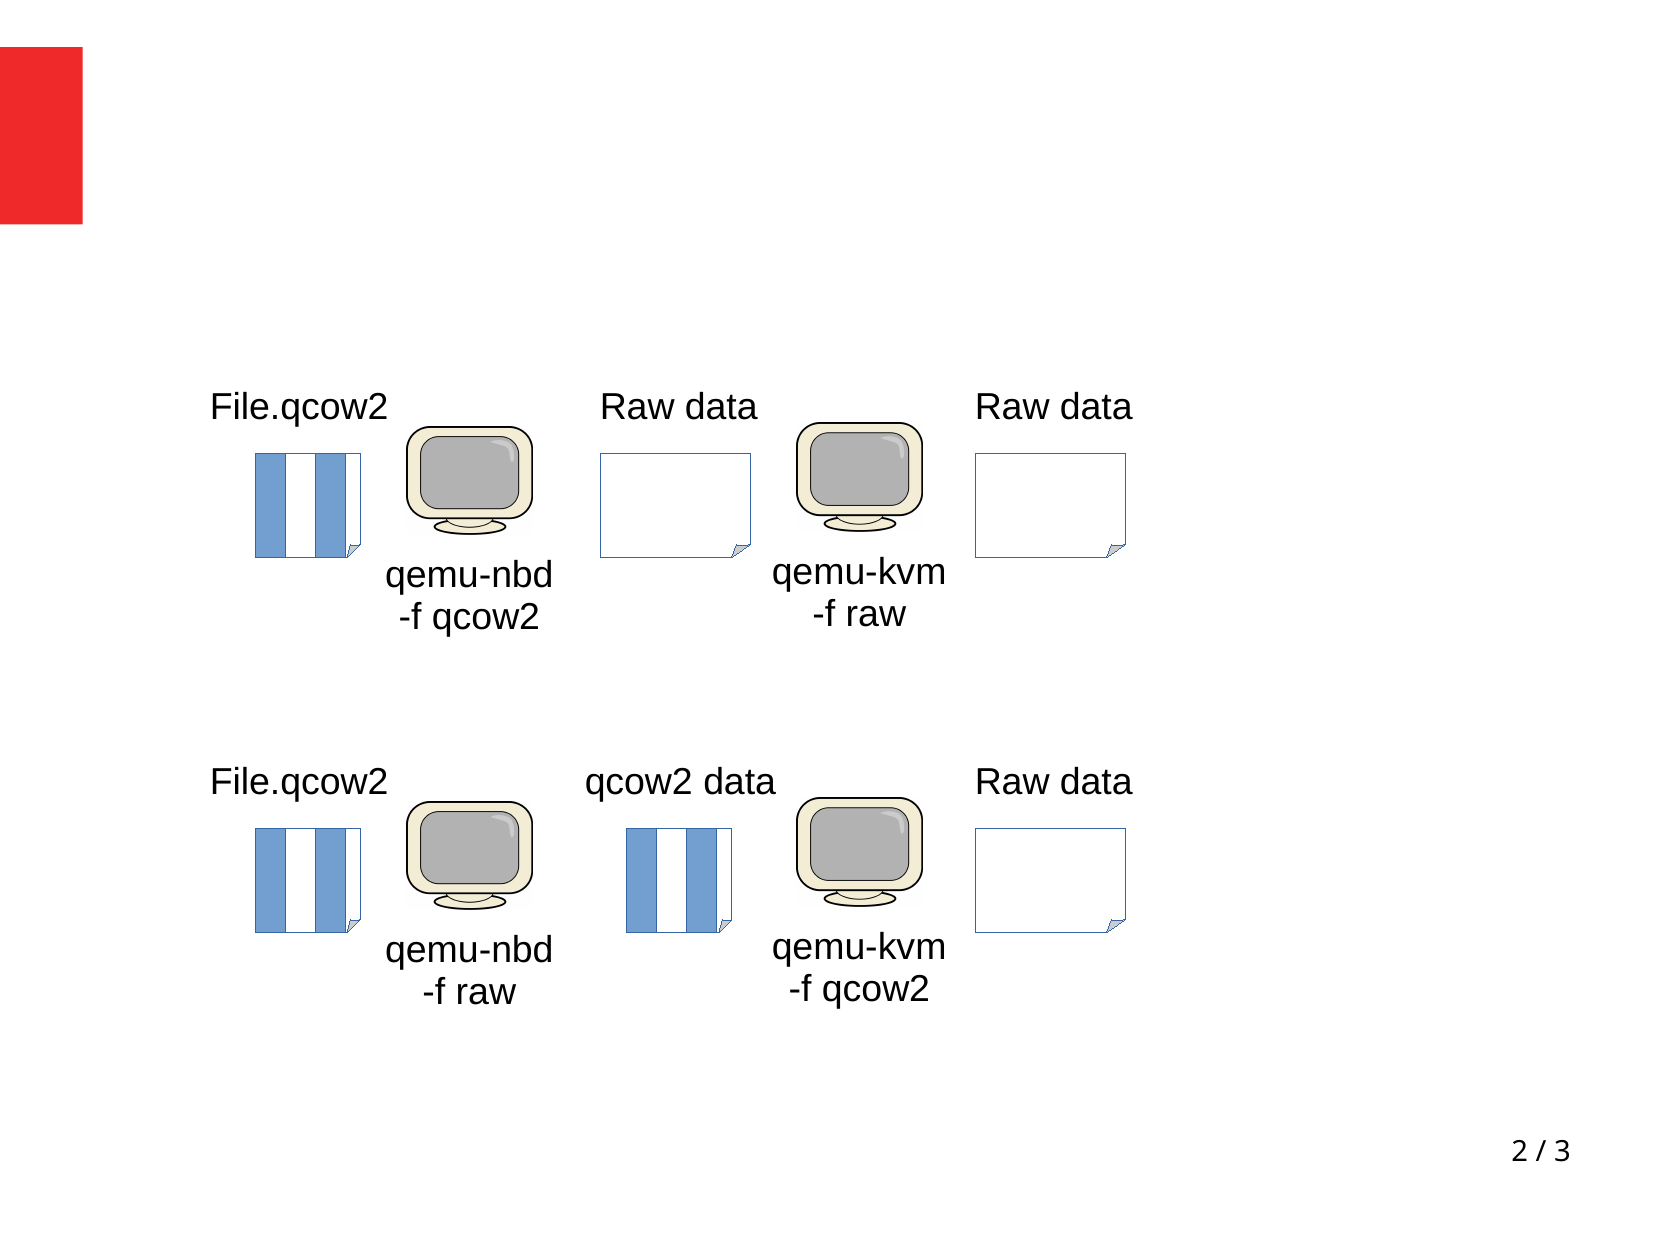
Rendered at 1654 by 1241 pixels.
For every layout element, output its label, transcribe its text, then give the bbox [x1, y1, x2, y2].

picture [796, 422, 923, 532]
text_box [600, 453, 751, 558]
text_box [975, 453, 1126, 558]
text_box File.qcow2 [195, 377, 414, 438]
text_box [975, 828, 1126, 933]
text_box qemu-kvm -f qcow2 [750, 917, 969, 1017]
text_box Raw data [960, 752, 1179, 813]
picture [796, 797, 923, 907]
text_box File.qcow2 [195, 752, 414, 813]
text_box qcow2 data [570, 752, 797, 829]
text_box Raw data [960, 377, 1179, 438]
text_box qemu-nbd -f qcow2 [360, 546, 579, 646]
text_box [626, 828, 732, 933]
picture [406, 426, 533, 535]
text_box [255, 453, 361, 558]
text_box Raw data [585, 377, 804, 438]
text_box [255, 828, 361, 933]
text_box qemu-kvm -f raw [750, 542, 969, 642]
picture [406, 801, 533, 910]
text_box qemu-nbd -f raw [360, 921, 579, 1021]
